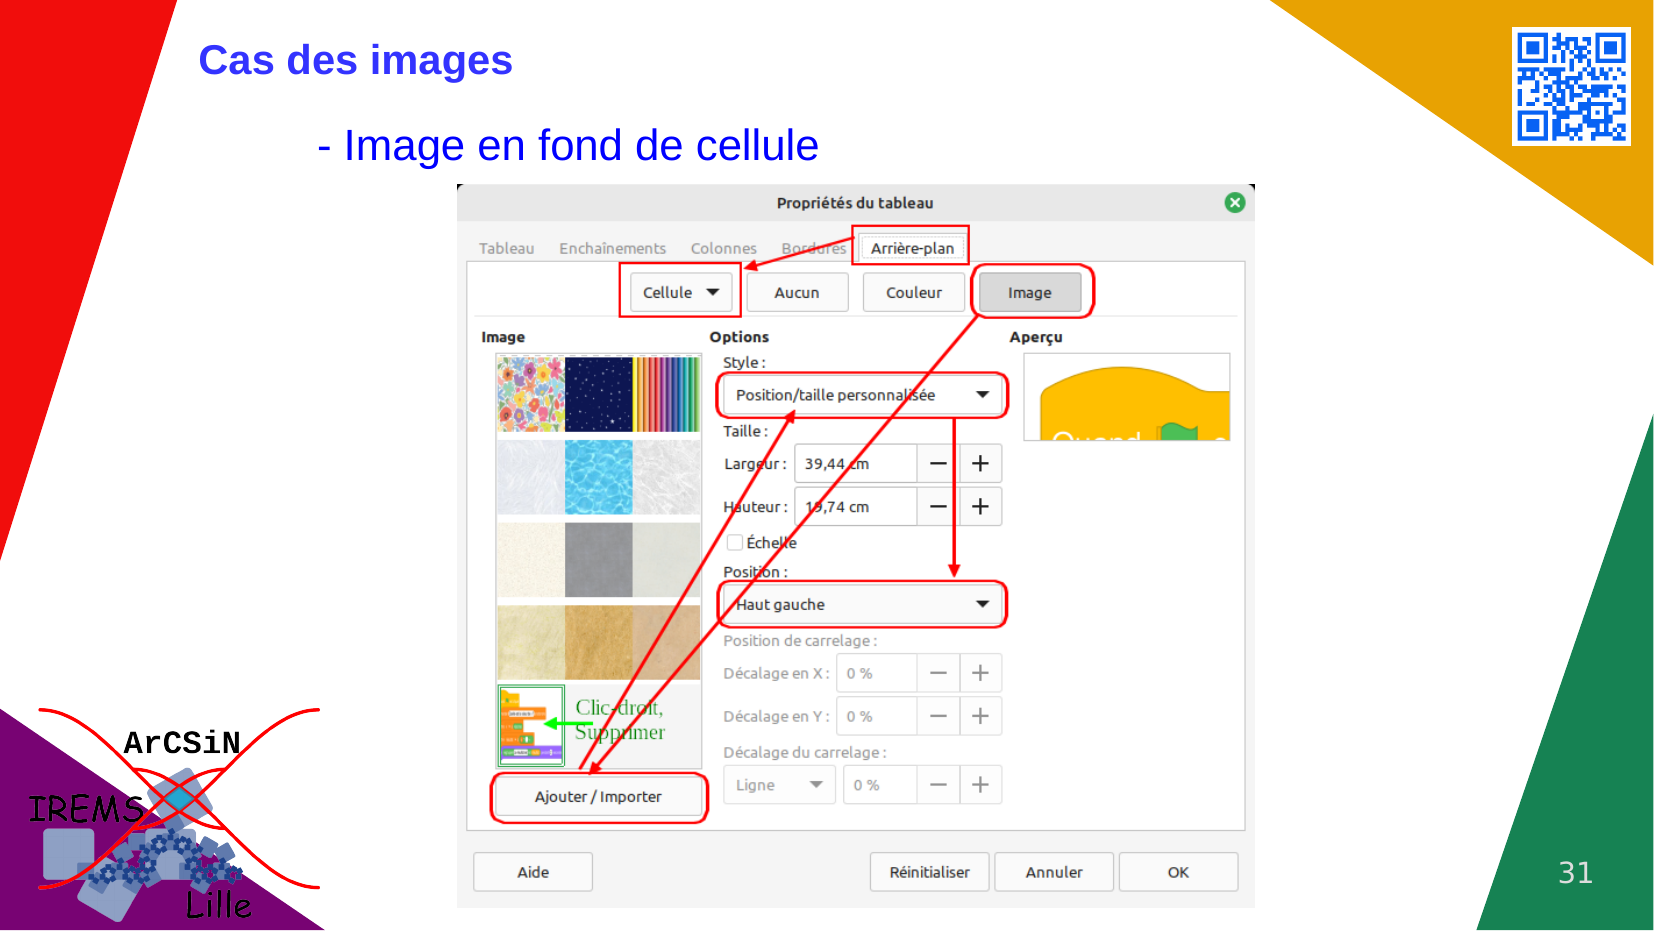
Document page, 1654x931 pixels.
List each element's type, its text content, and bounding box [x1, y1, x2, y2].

picture [1512, 27, 1631, 146]
text_box - Image en fond de cellule [317, 120, 1228, 214]
picture [457, 184, 1255, 908]
picture [29, 708, 320, 922]
text_box Cas des images [183, 29, 1304, 94]
